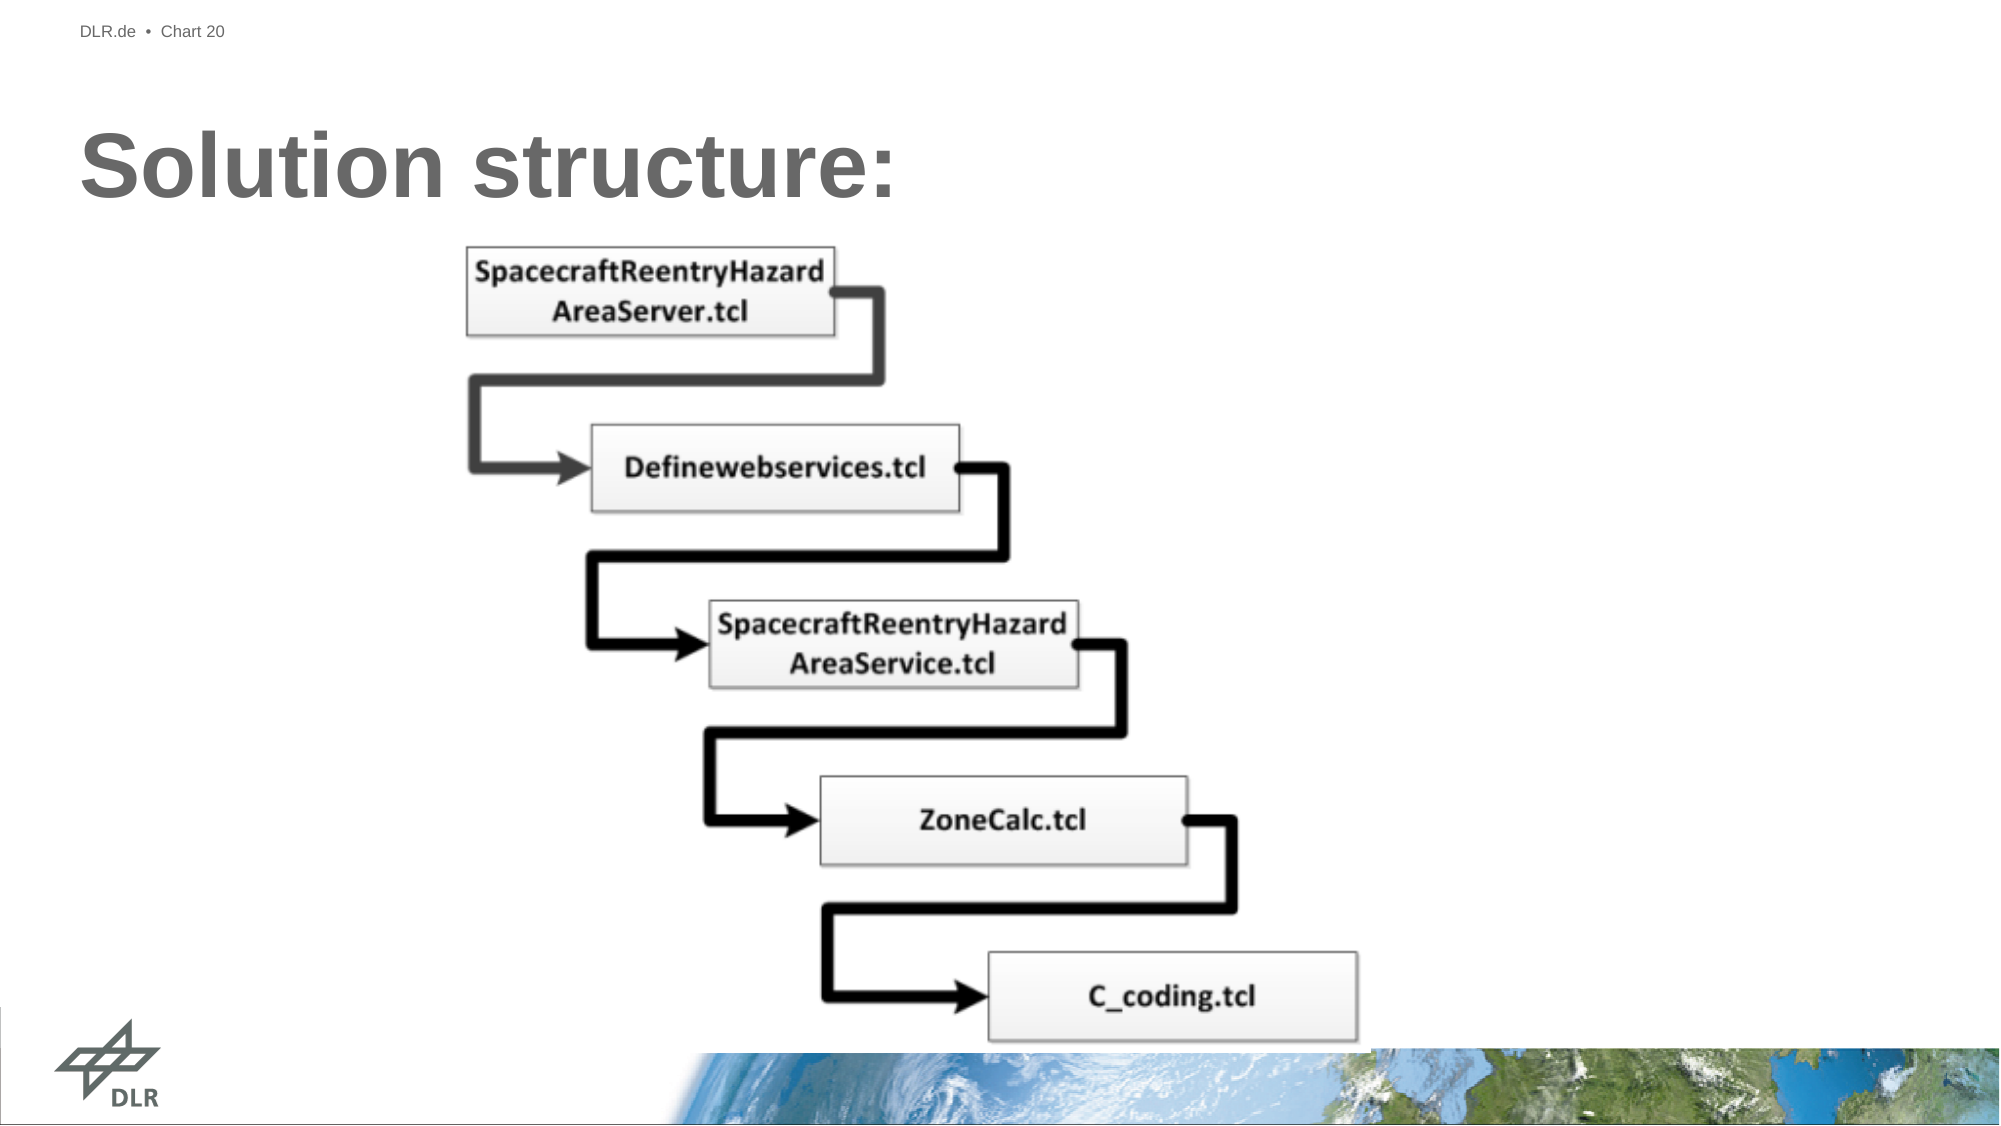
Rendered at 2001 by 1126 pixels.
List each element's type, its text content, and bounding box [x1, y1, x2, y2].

picture [445, 235, 1371, 1053]
title Solution structure: [79, 106, 1921, 228]
slide_number DLR.de • Chart <number> [79, 20, 251, 45]
